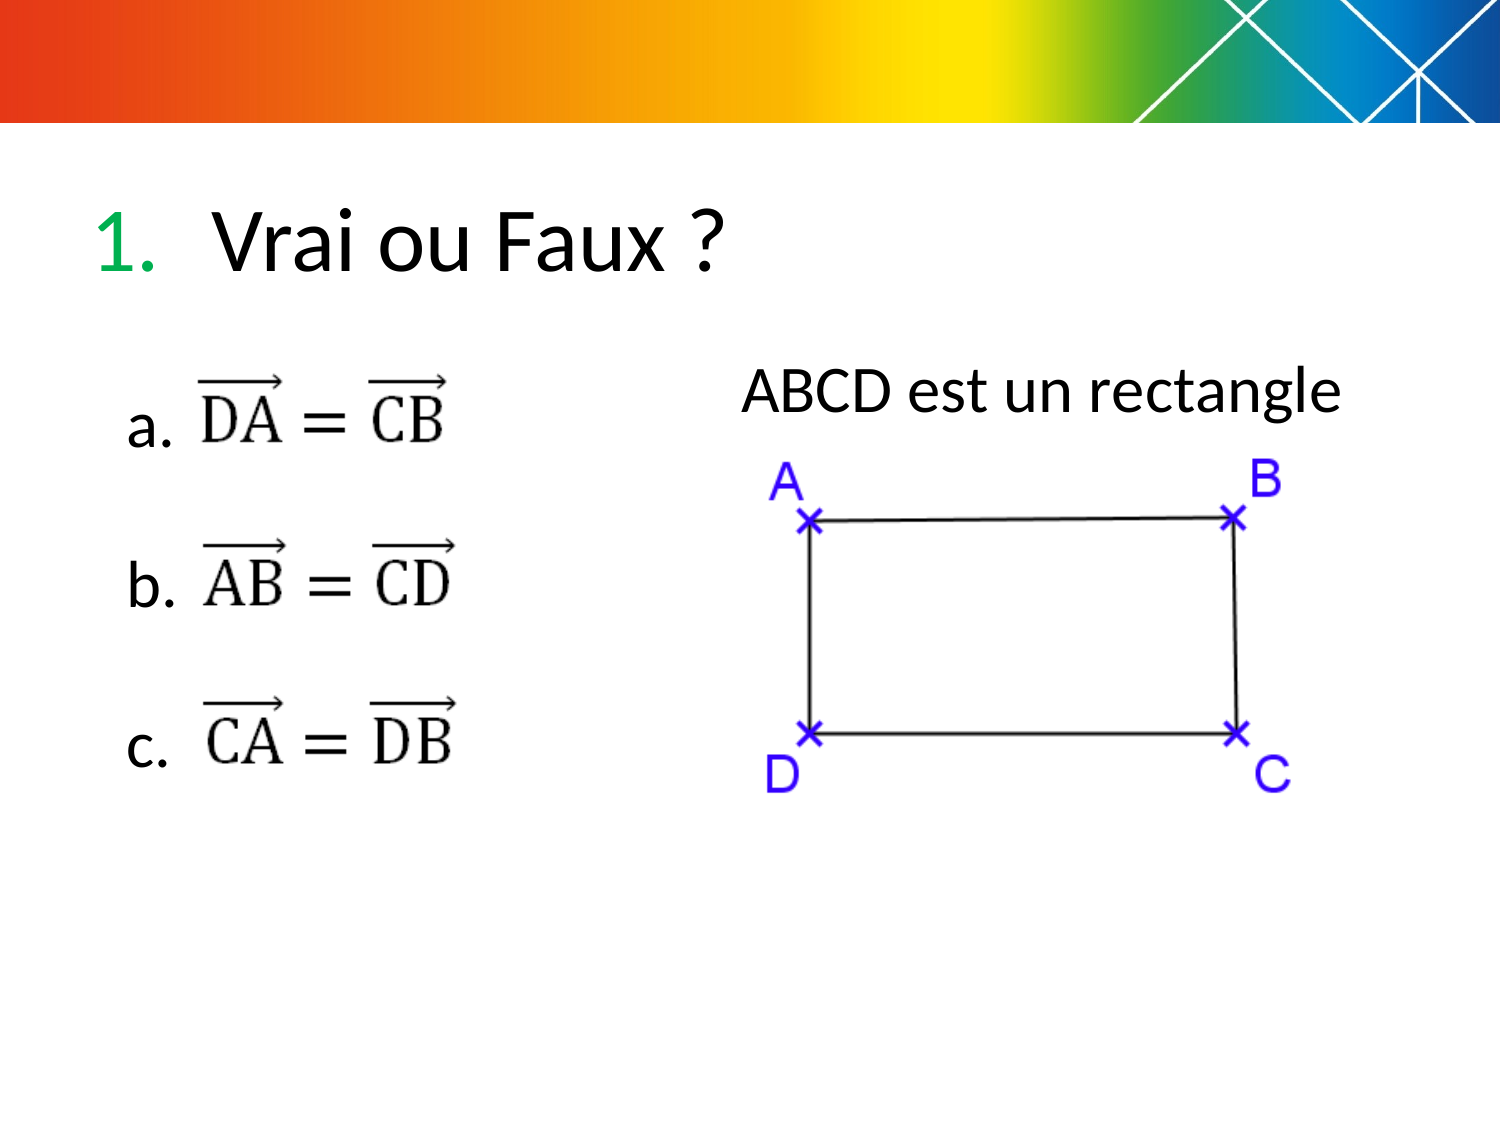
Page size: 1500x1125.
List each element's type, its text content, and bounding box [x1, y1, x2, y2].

text_box a. b. c. [112, 373, 715, 869]
title Vrai ou Faux ? [75, 163, 1500, 305]
picture [183, 527, 479, 626]
picture [726, 444, 1354, 823]
text_box ABCD est un rectangle [726, 337, 1447, 434]
picture [181, 366, 464, 463]
picture [1340, 0, 1500, 123]
picture [0, 0, 1359, 123]
picture [194, 680, 477, 789]
